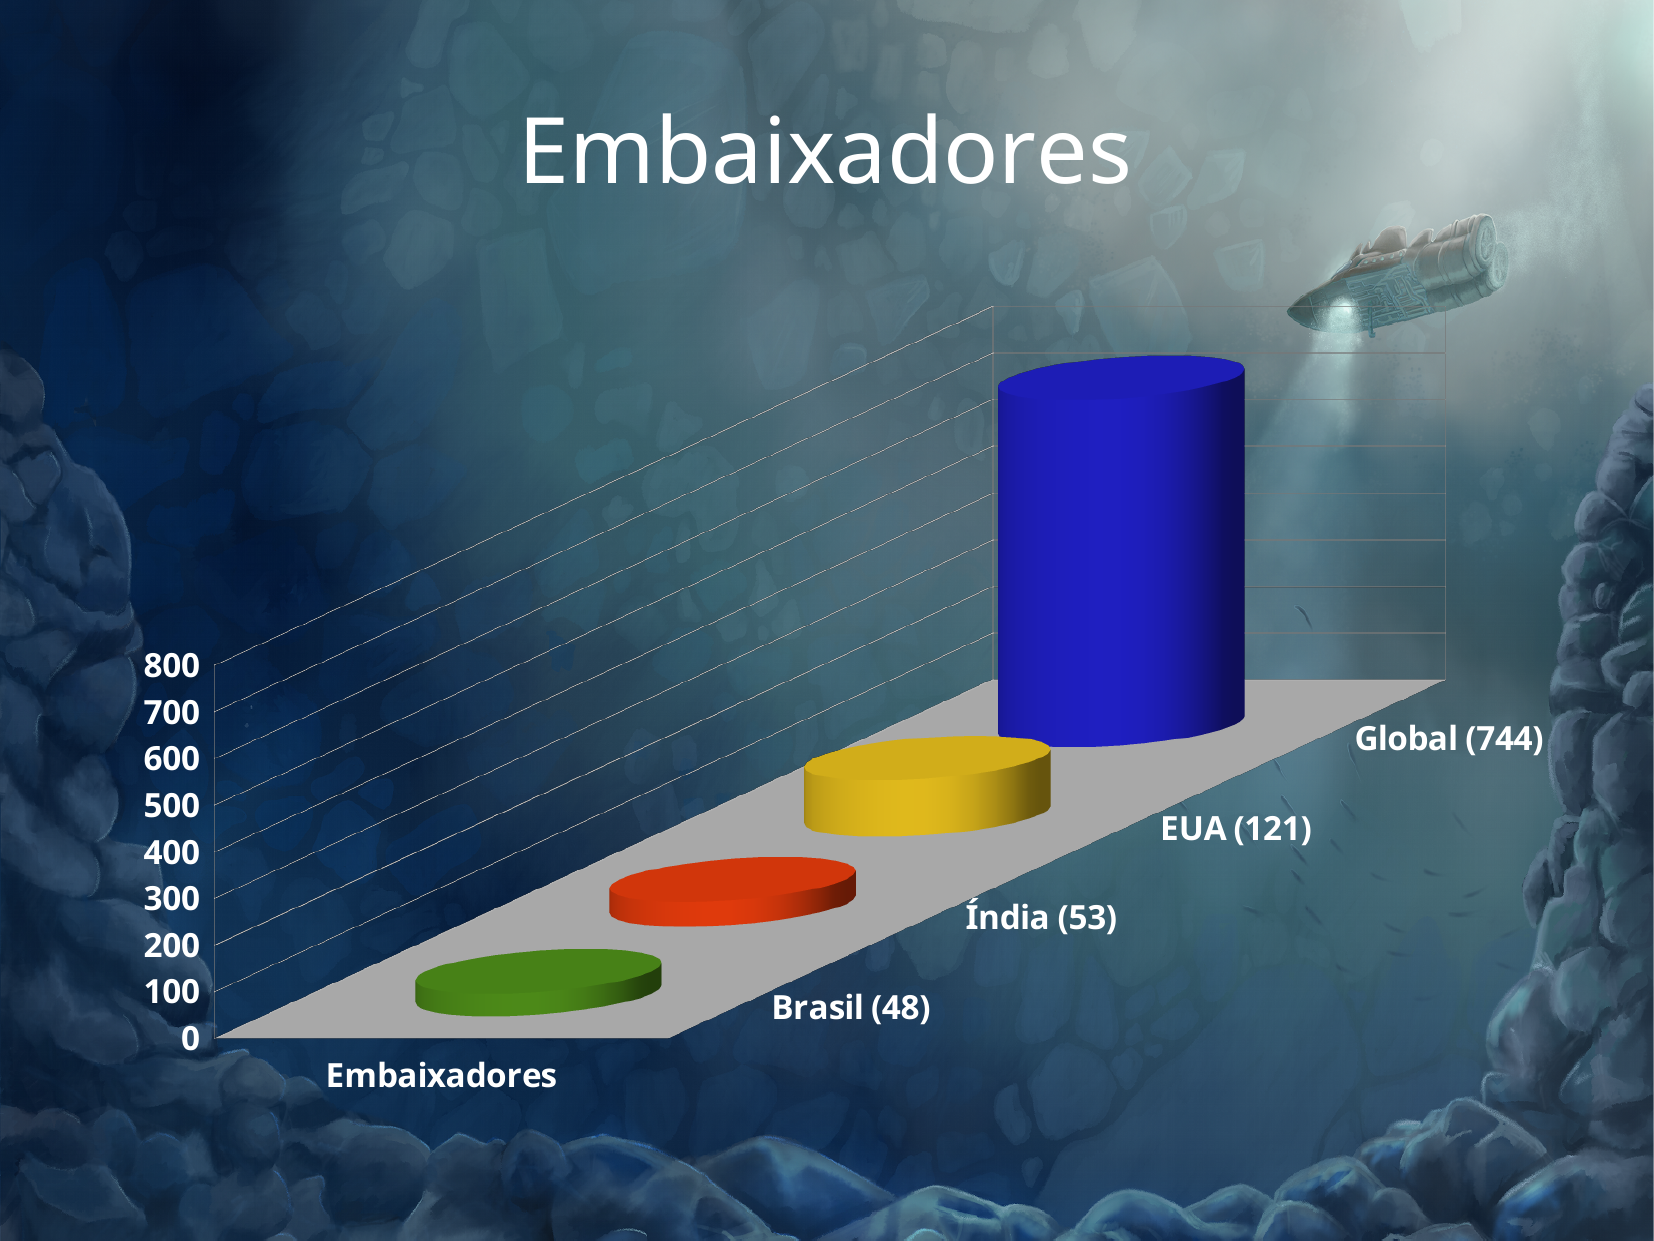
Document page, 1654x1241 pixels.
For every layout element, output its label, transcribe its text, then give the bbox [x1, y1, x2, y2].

chart [100, 290, 1588, 1114]
picture [0, 0, 1654, 1241]
title Embaixadores [82, 49, 1570, 256]
